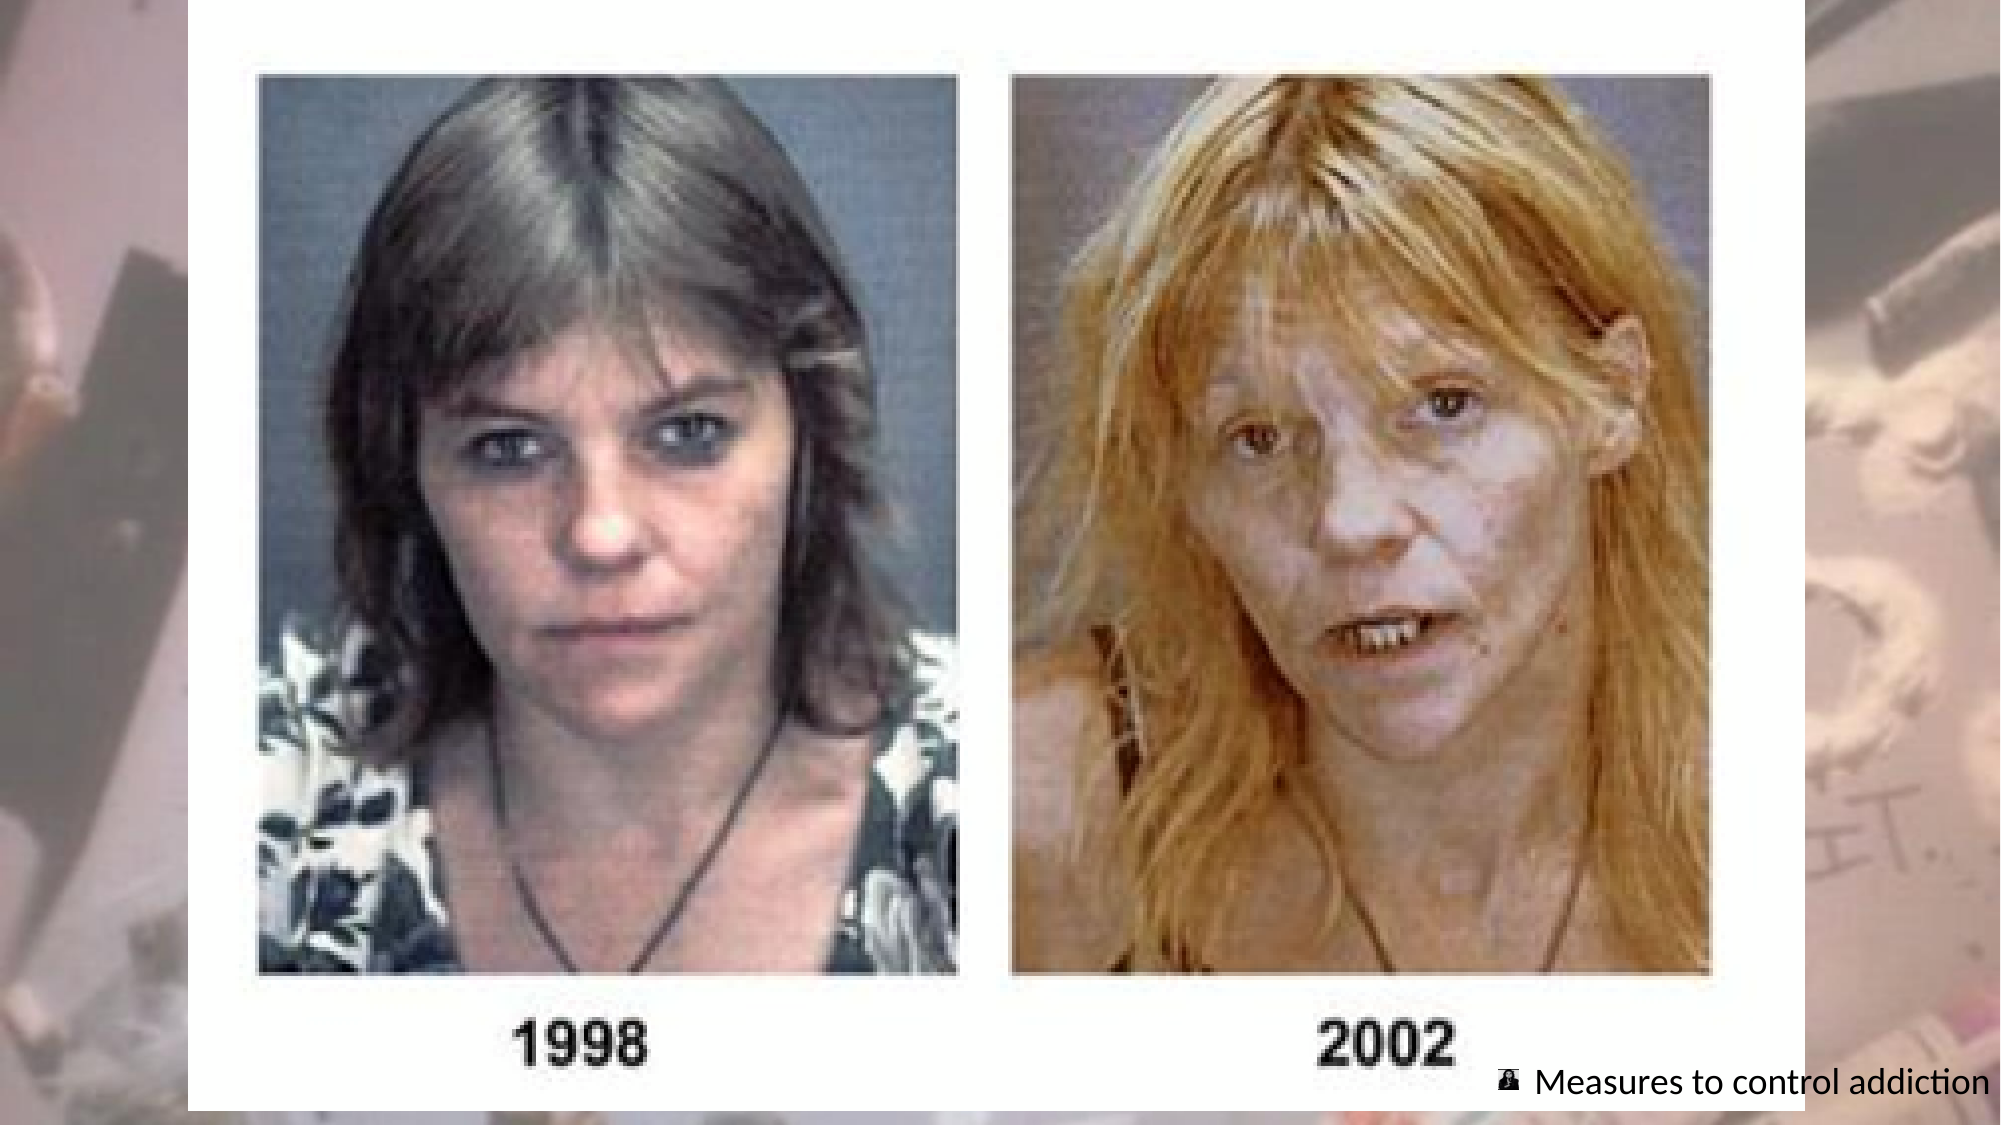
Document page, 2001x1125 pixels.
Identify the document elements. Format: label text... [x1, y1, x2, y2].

text_box Measures to control addiction [1484, 1049, 2000, 1110]
picture [0, 0, 2001, 1125]
